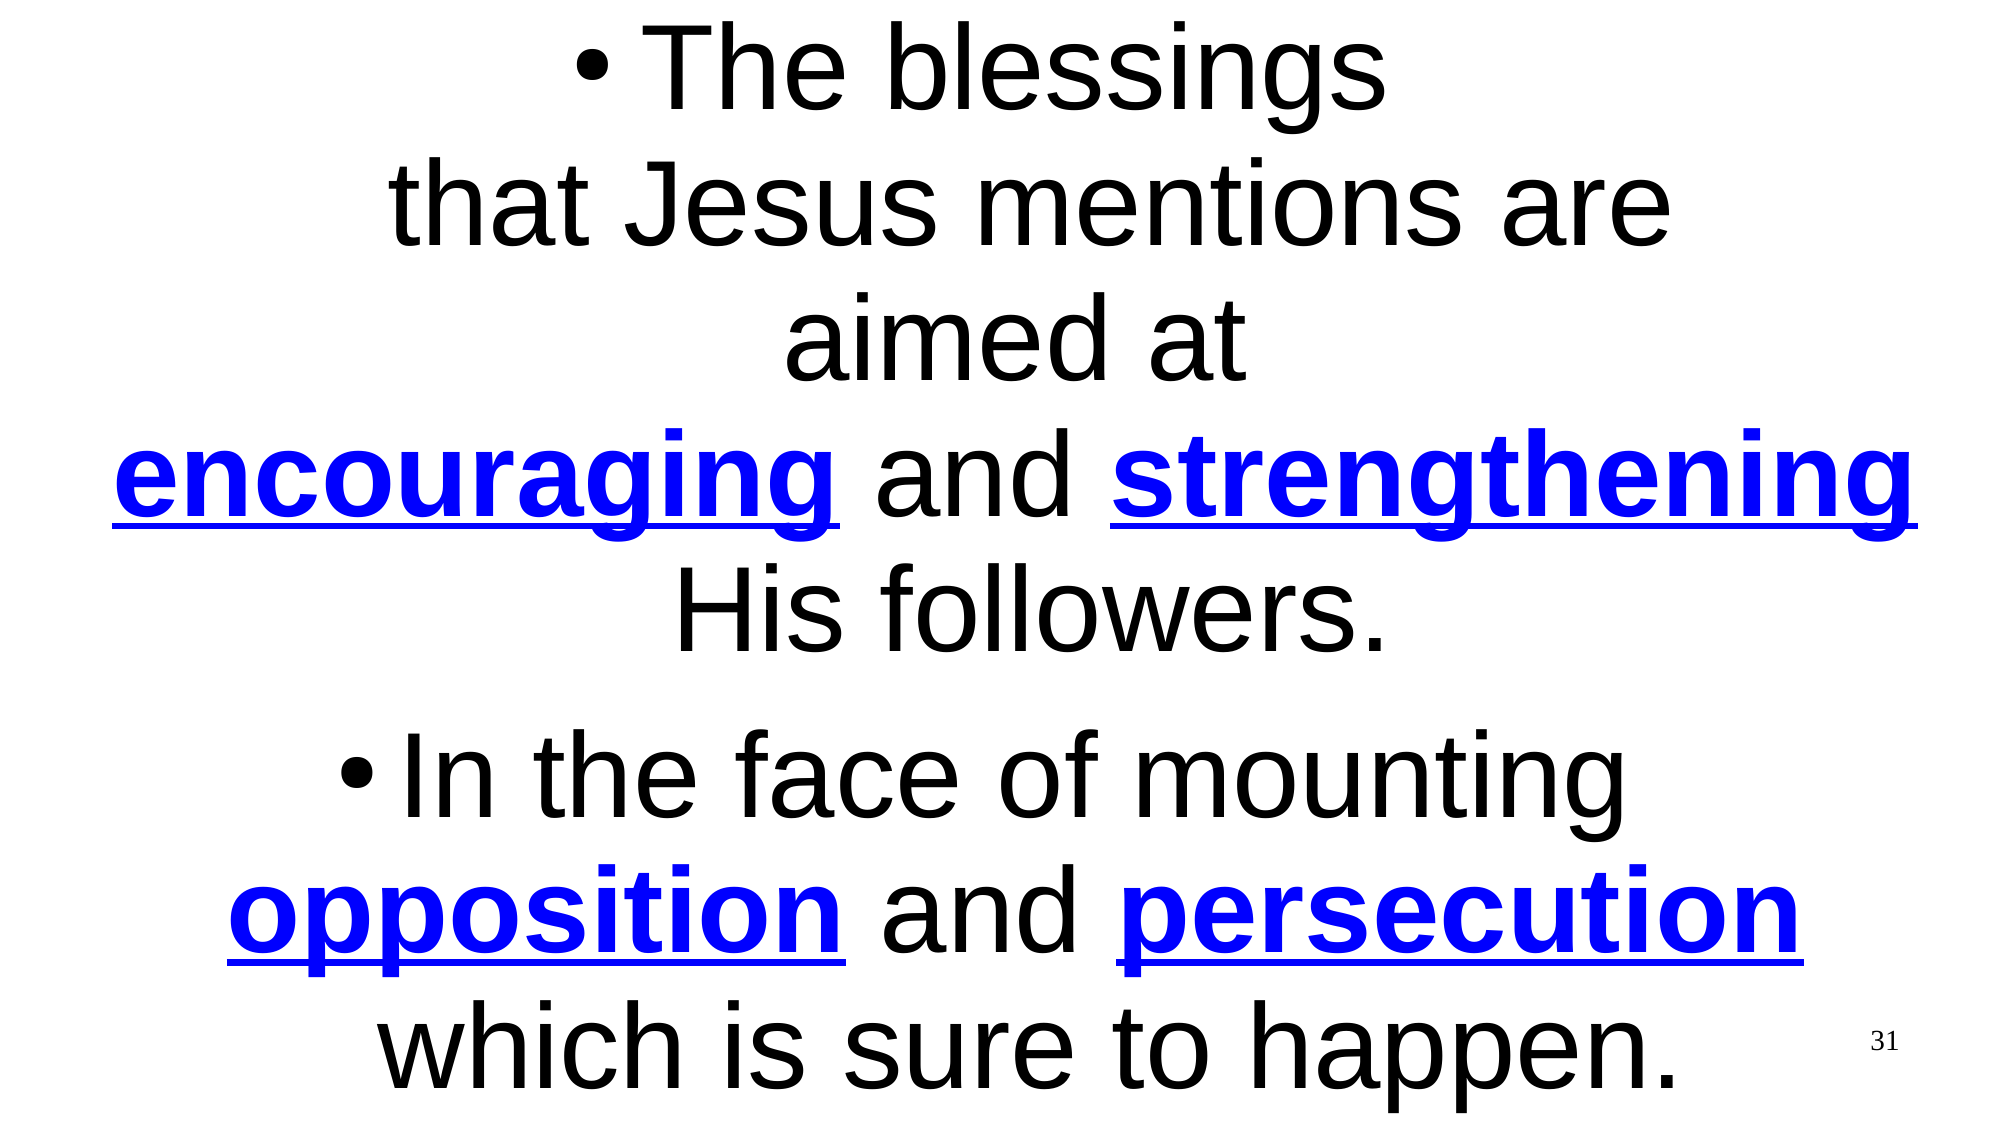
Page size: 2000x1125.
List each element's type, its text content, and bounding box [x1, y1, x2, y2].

list The blessings that Jesus mentions are aimed at encouraging and strengthening His followers. In the face of mounting opposition and persecution which is sure to happen. [0, 0, 1996, 1123]
